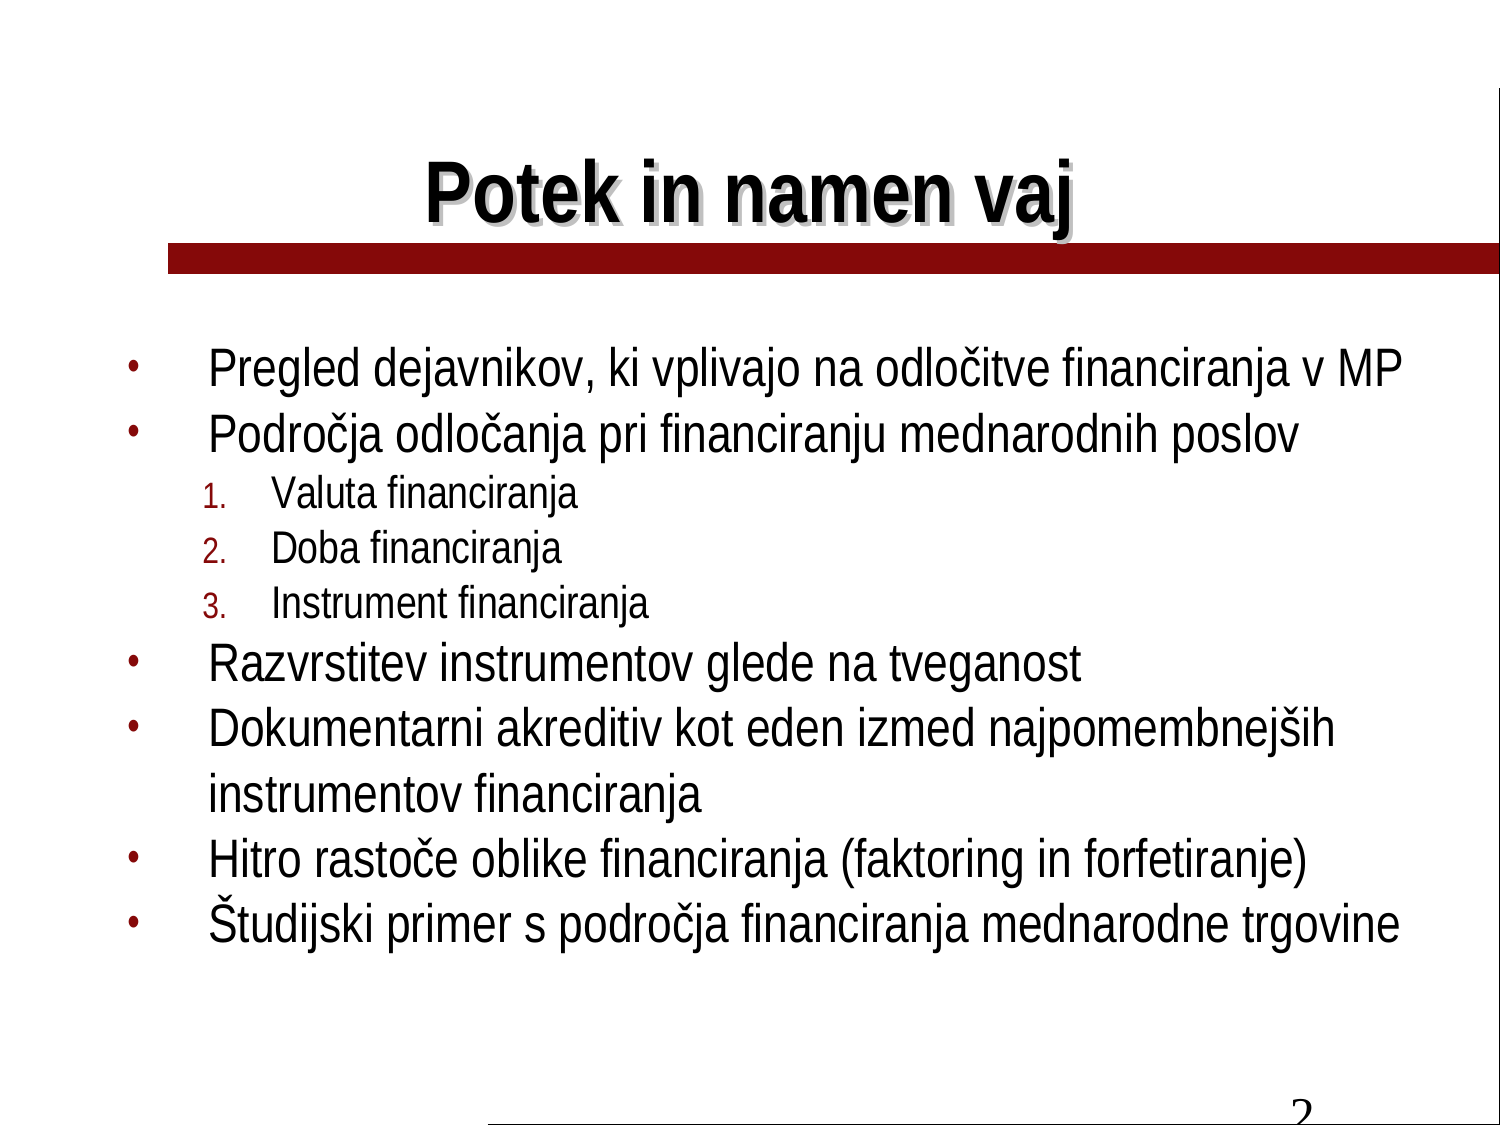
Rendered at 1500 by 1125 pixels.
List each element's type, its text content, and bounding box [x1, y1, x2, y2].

list Pregled dejavnikov, ki vplivajo na odločitve financiranja v MP Področja odločanja pri financiranju mednarodnih poslov Valuta financiranja Doba financiranja Instrument financiranja Razvrstitev instrumentov glede na tveganost Dokumentarni akreditiv kot eden izmed najpomembnejših instrumentov financiranja Hitro rastoče oblike financiranja (faktoring in forfetiranje) Študijski primer s področja financiranja mednarodne trgovine [112, 324, 1500, 1026]
title Potek in namen vaj [112, 112, 1388, 263]
